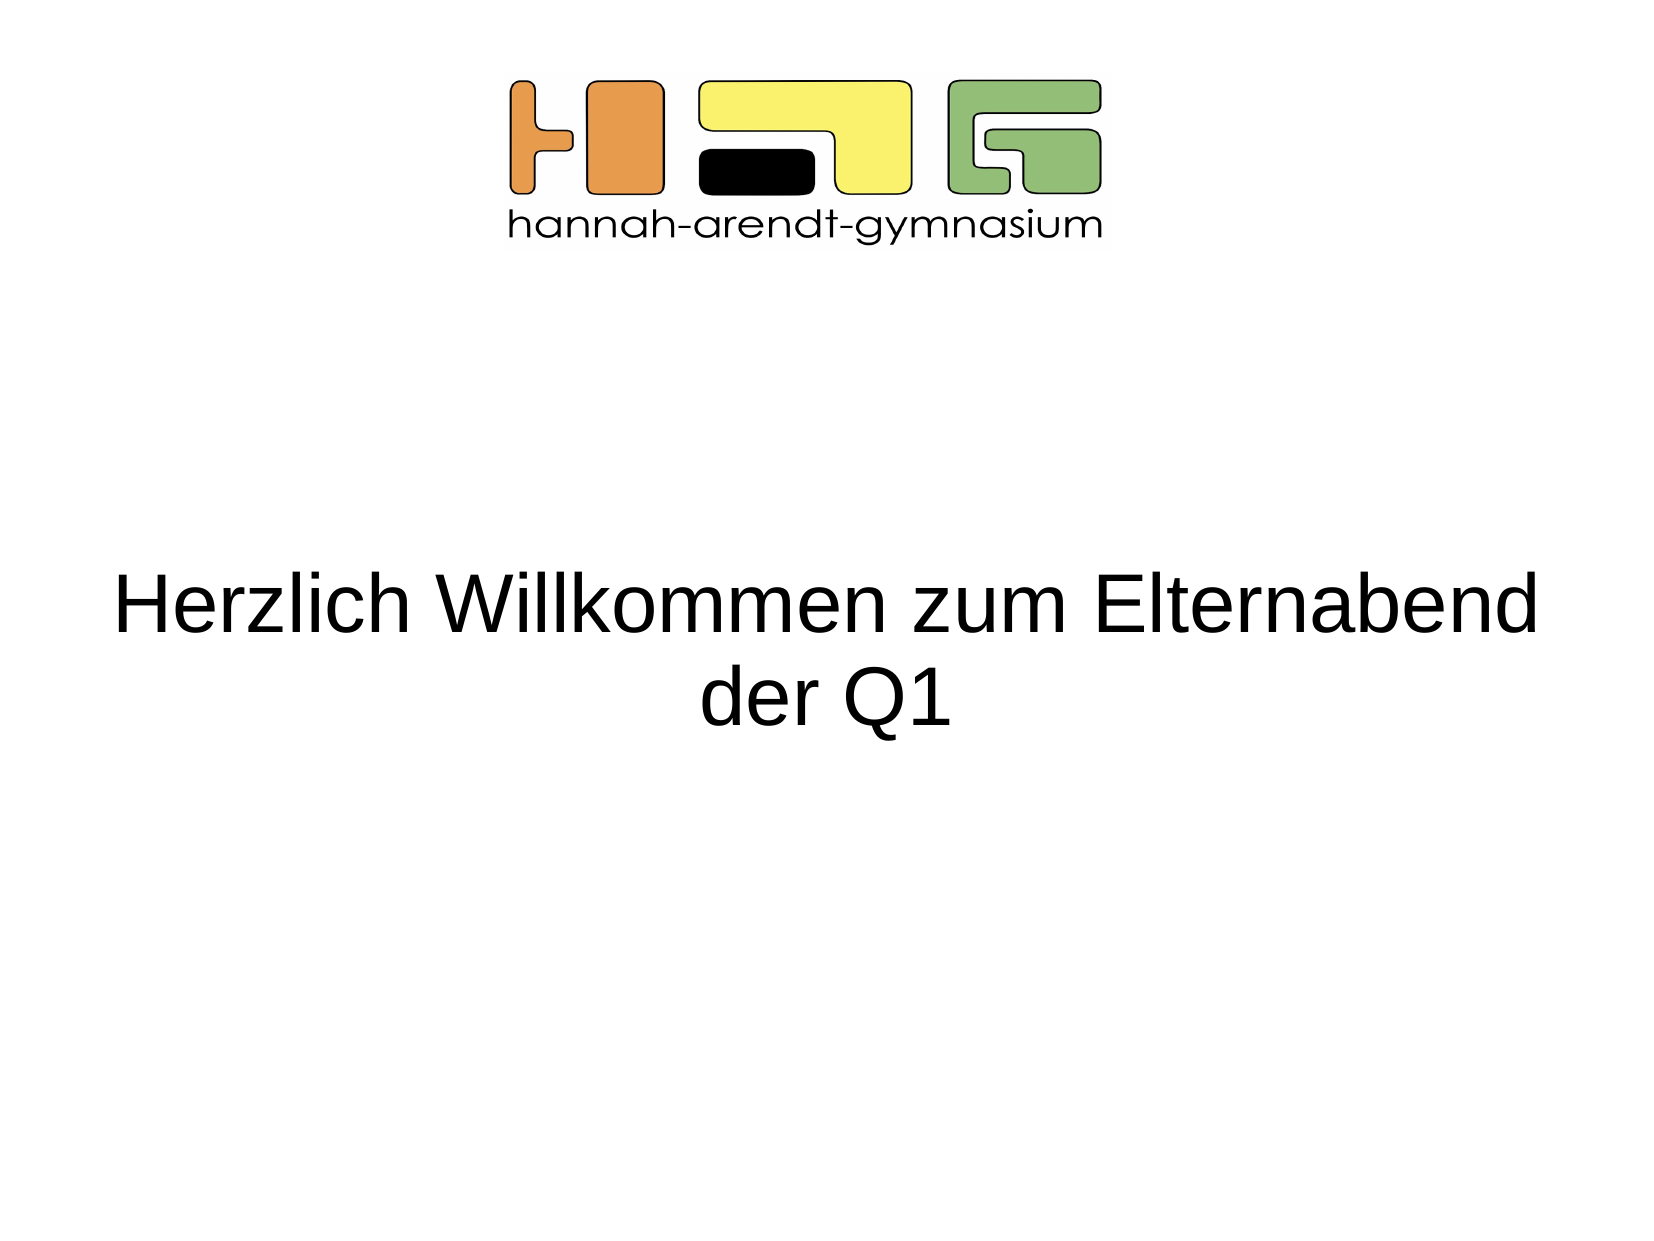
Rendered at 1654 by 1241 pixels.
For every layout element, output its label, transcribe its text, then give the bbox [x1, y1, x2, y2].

text_box Herzlich Willkommen zum Elternabend der Q1 [82, 290, 1571, 1010]
title [82, 49, 1571, 257]
